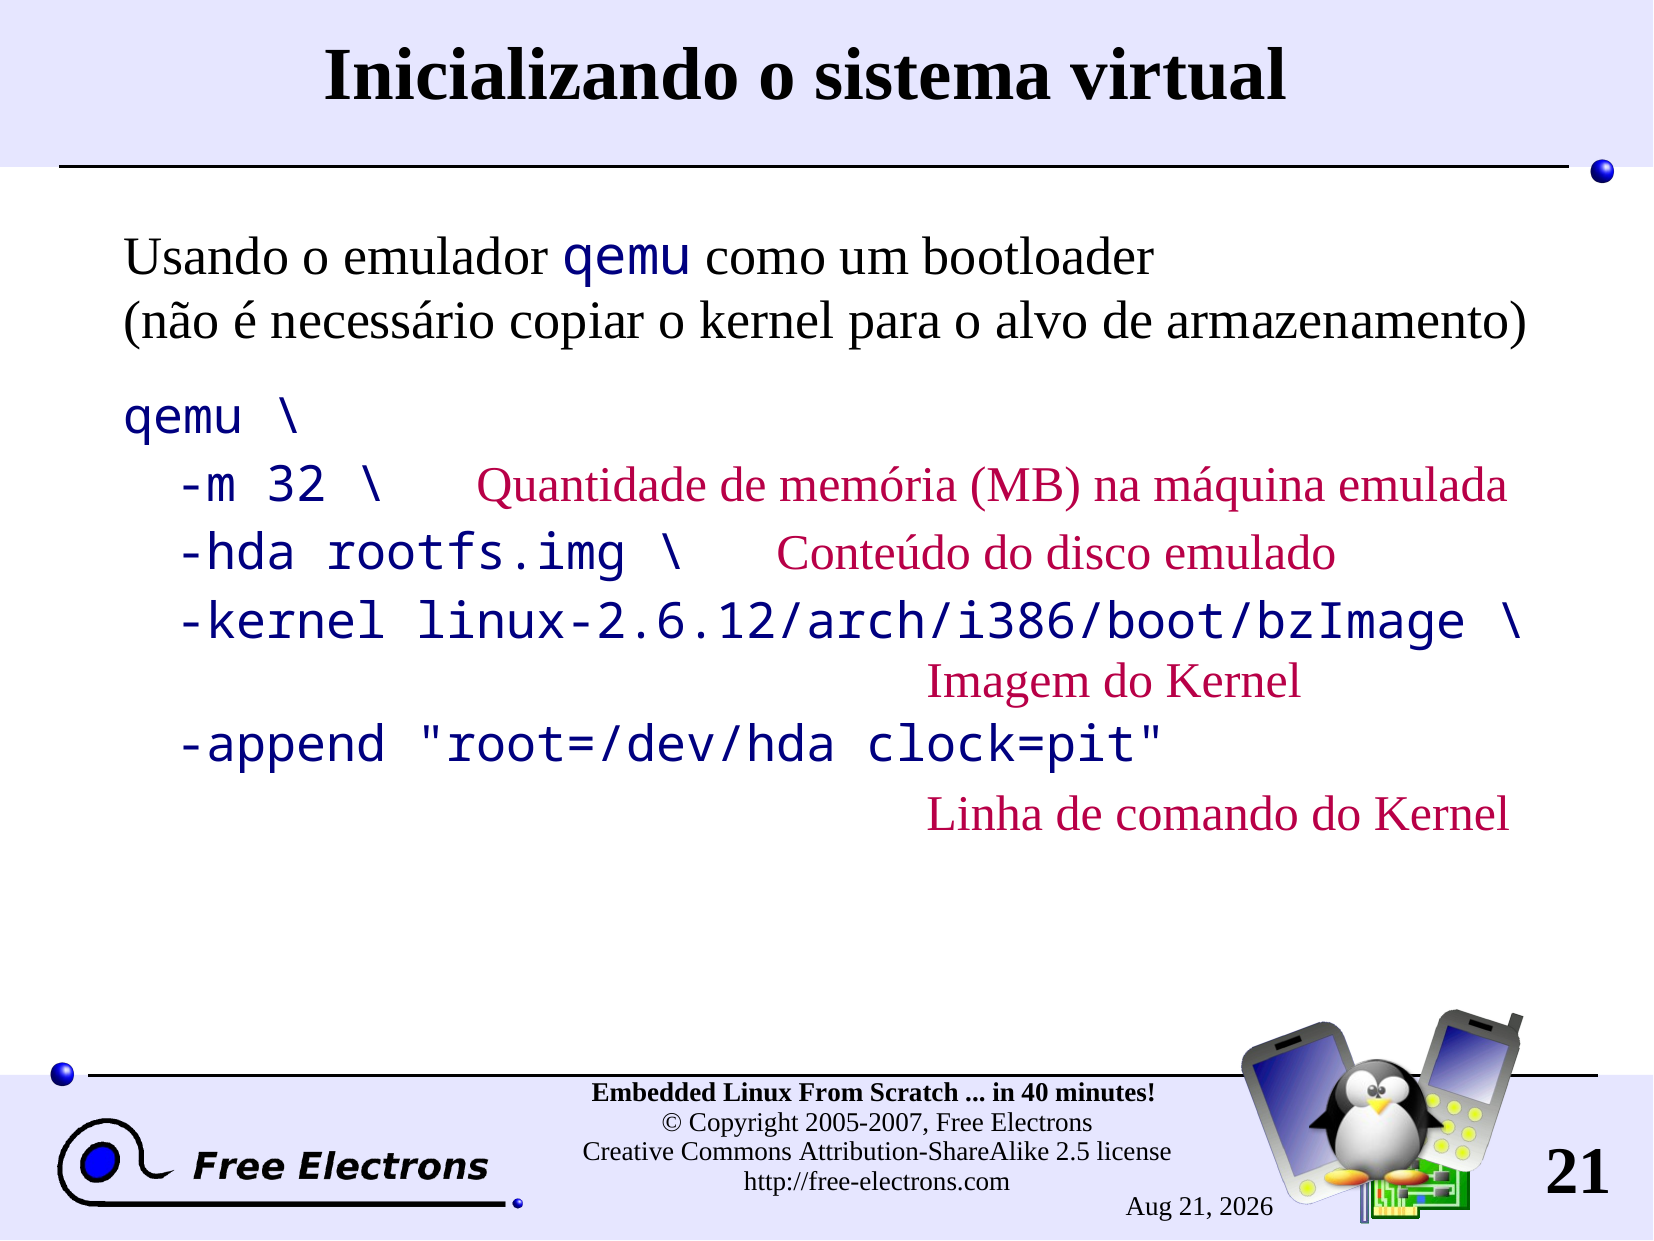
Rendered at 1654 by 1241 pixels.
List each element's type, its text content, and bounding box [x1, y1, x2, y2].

picture [50, 1107, 527, 1216]
picture [1231, 1066, 1521, 1241]
list Usando o emulador qemu como um bootloader (não é necessário copiar o kernel para o alvo de armazenamento) qemu \ -m 32 \ Quantidade de memória (MB) na máquina emulada -hda rootfs.img \ Conteúdo do disco emulado -kernel linux-2.6.12/arch/i386/boot/bzImage \ Imagem do Kernel -append "root=/dev/hda clock=pit" Linha de comando do Kernel [105, 216, 1551, 1066]
title Inicializando o sistema virtual [60, 25, 1551, 124]
